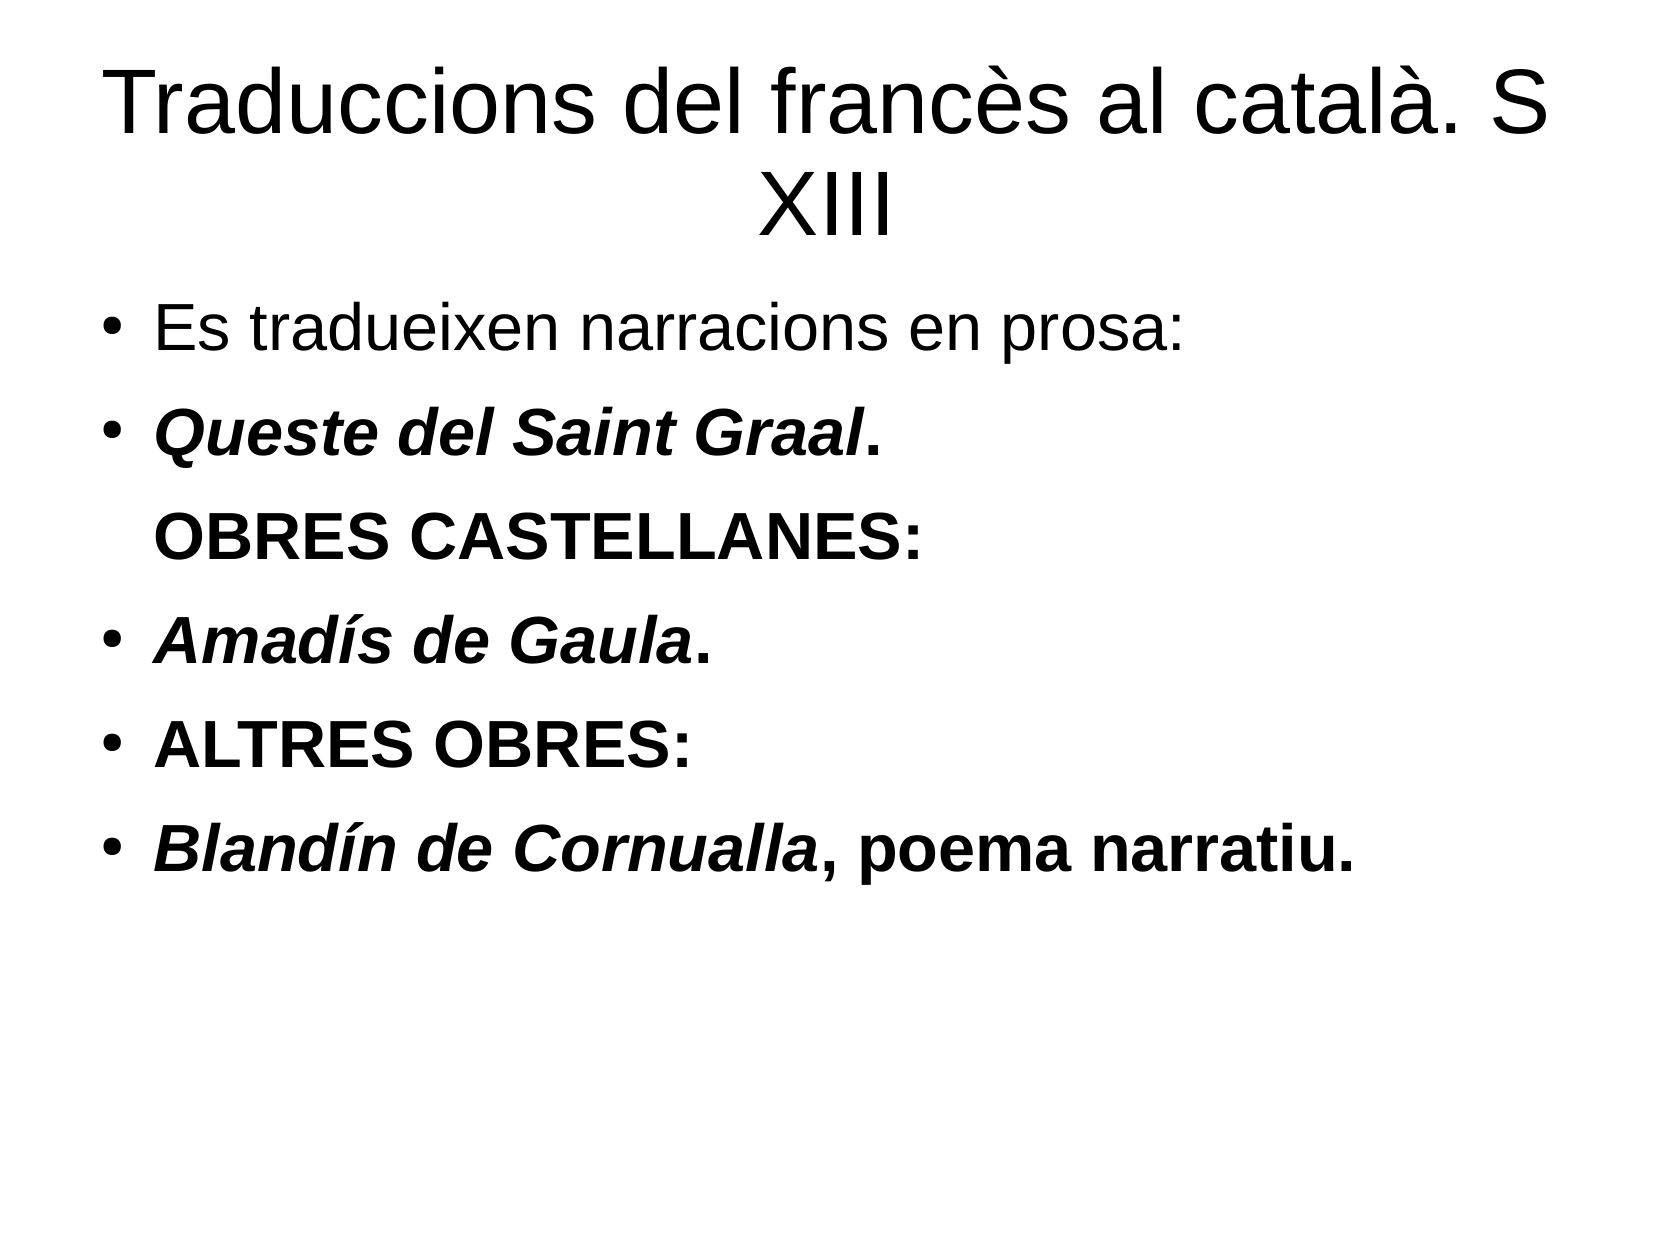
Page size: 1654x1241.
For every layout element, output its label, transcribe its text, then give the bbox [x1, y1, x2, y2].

title Traduccions del francès al català. S XIII [82, 49, 1571, 257]
list Es tradueixen narracions en prosa: Queste del Saint Graal. OBRES CASTELLANES: Amadís de Gaula. ALTRES OBRES: Blandín de Cornualla, poema narratiu. [82, 290, 1571, 1109]
